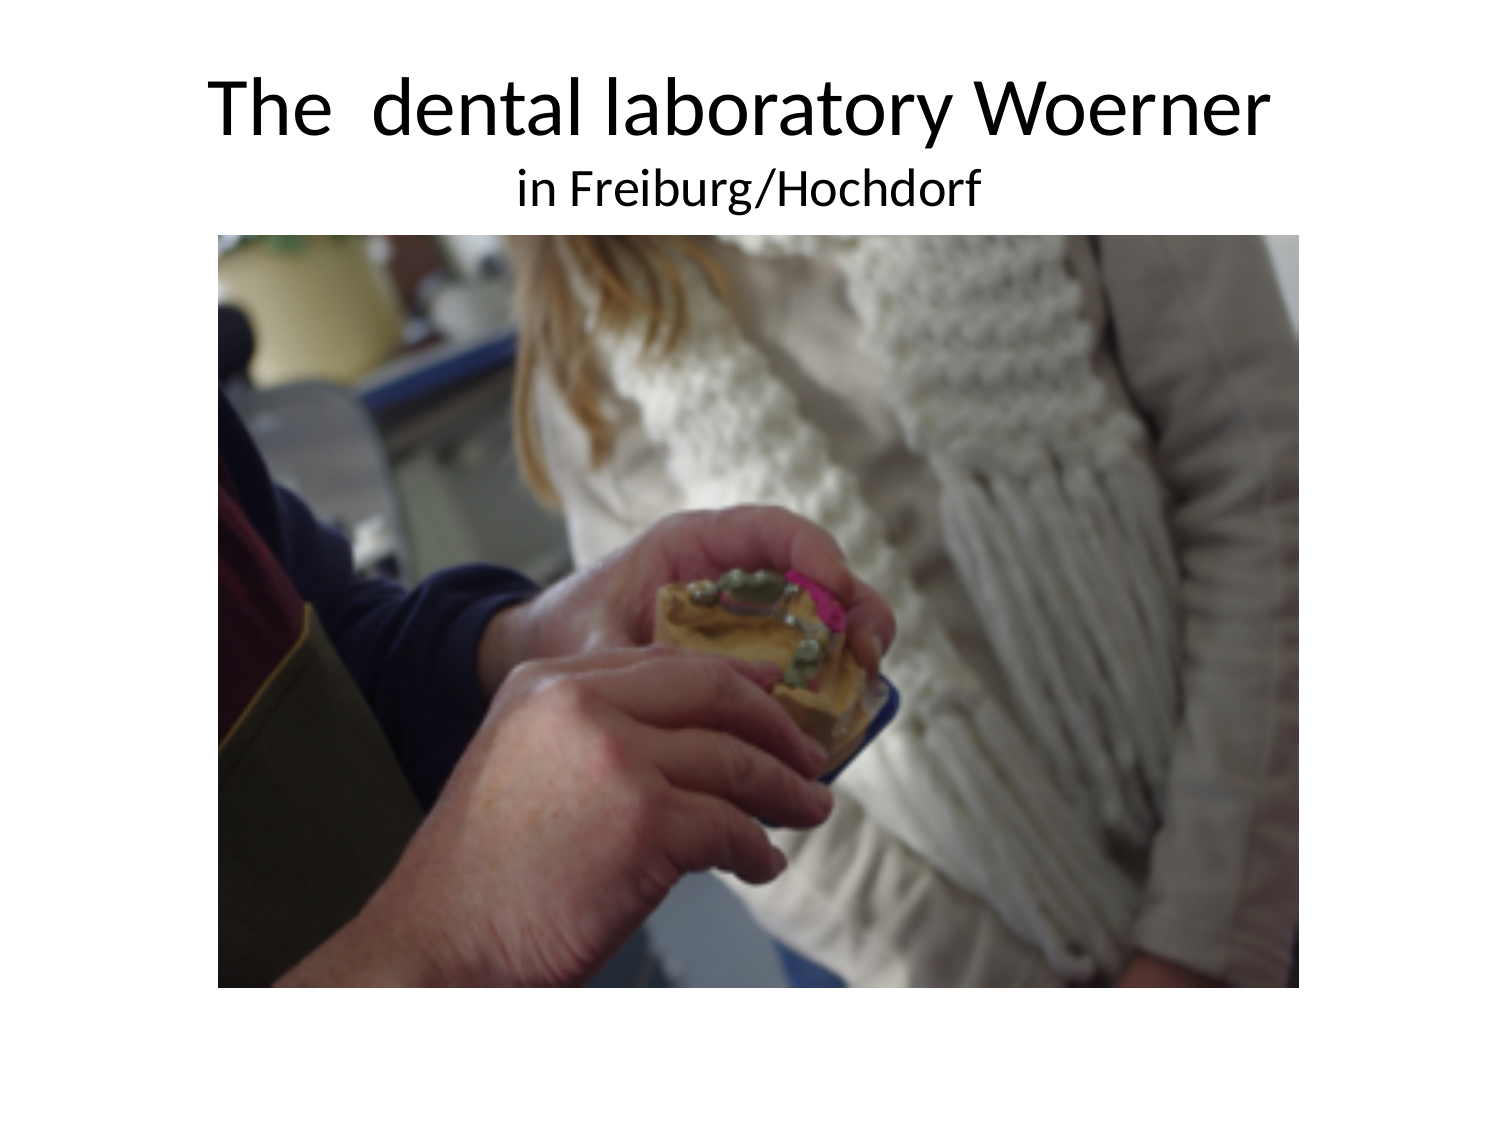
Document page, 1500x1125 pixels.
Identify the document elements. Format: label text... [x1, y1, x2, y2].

title The dental laboratory Woerner in Freiburg/Hochdorf [75, 45, 1425, 233]
picture [218, 235, 1299, 988]
